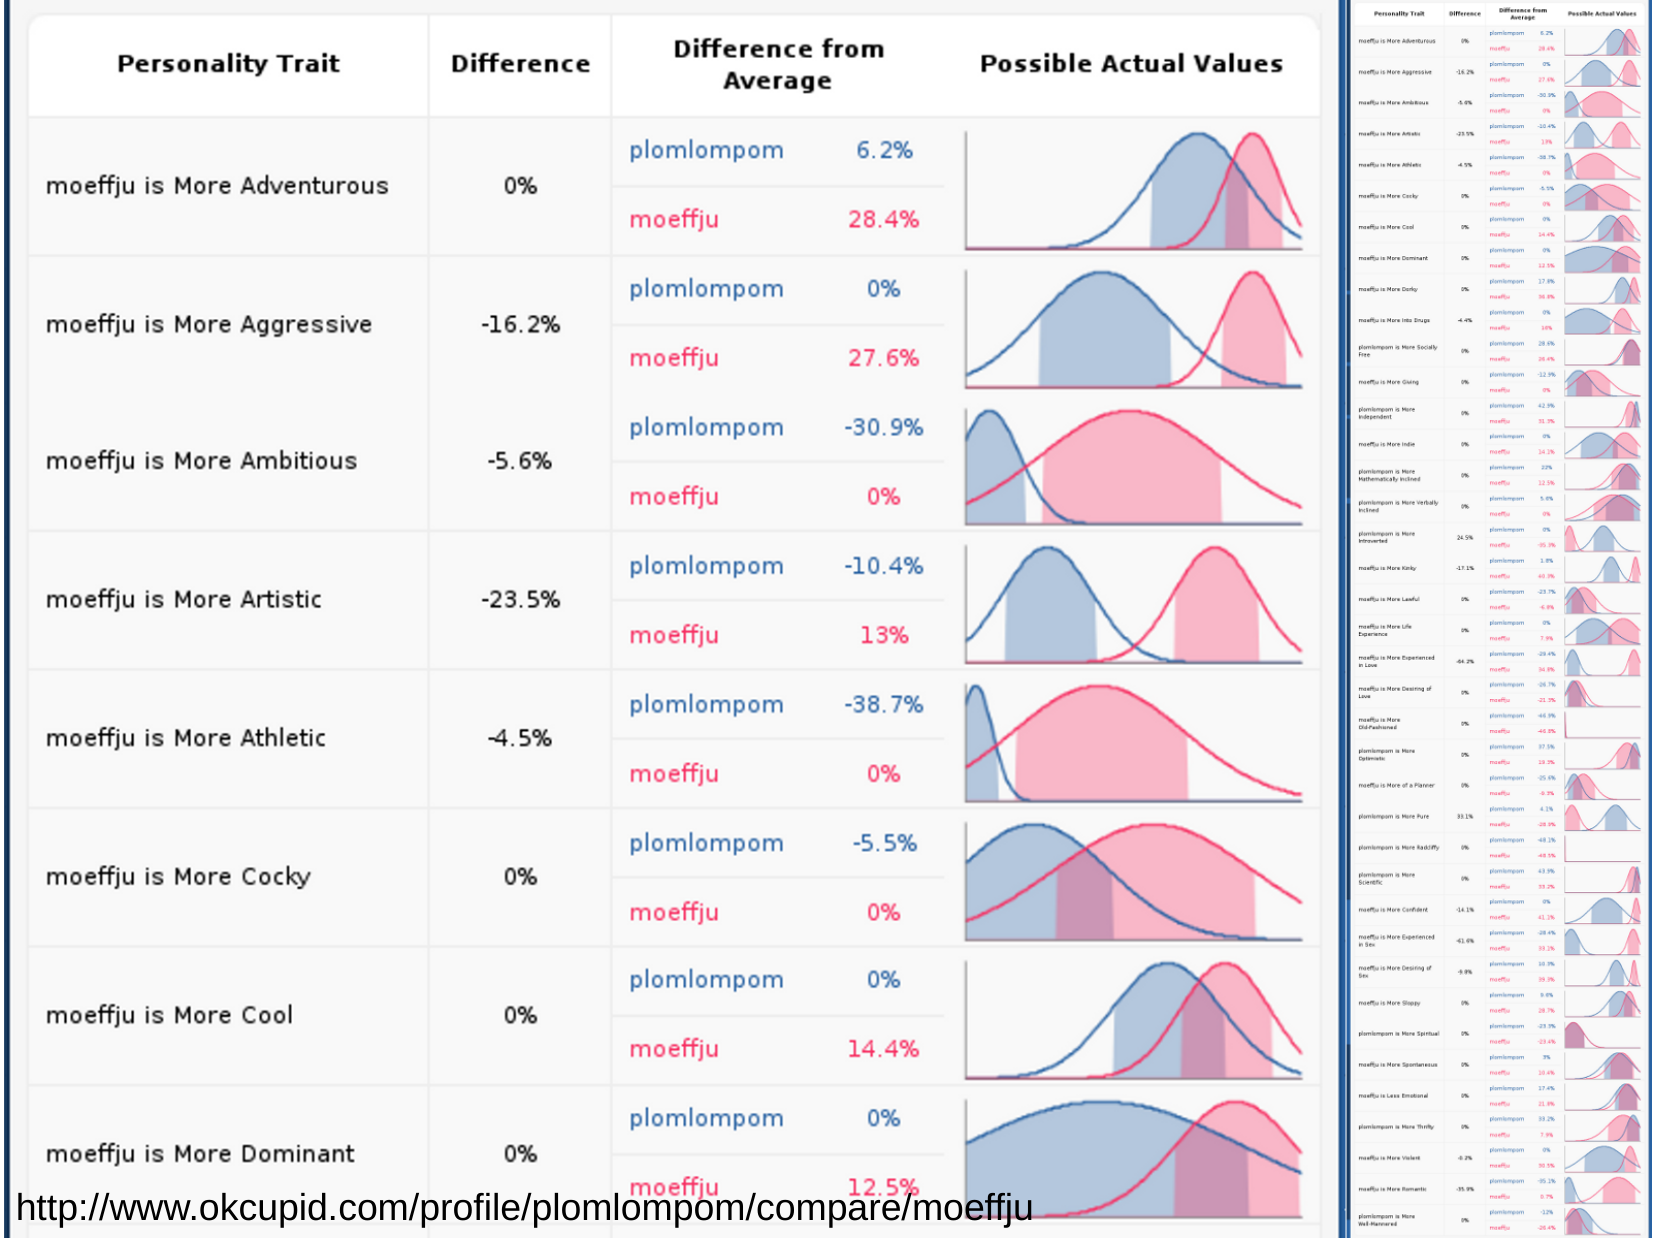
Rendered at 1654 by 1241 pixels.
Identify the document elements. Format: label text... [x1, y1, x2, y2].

picture [1, 0, 1652, 1238]
text_box http://www.okcupid.com/profile/plomlompom/compare/moeffju [1, 1178, 1052, 1241]
